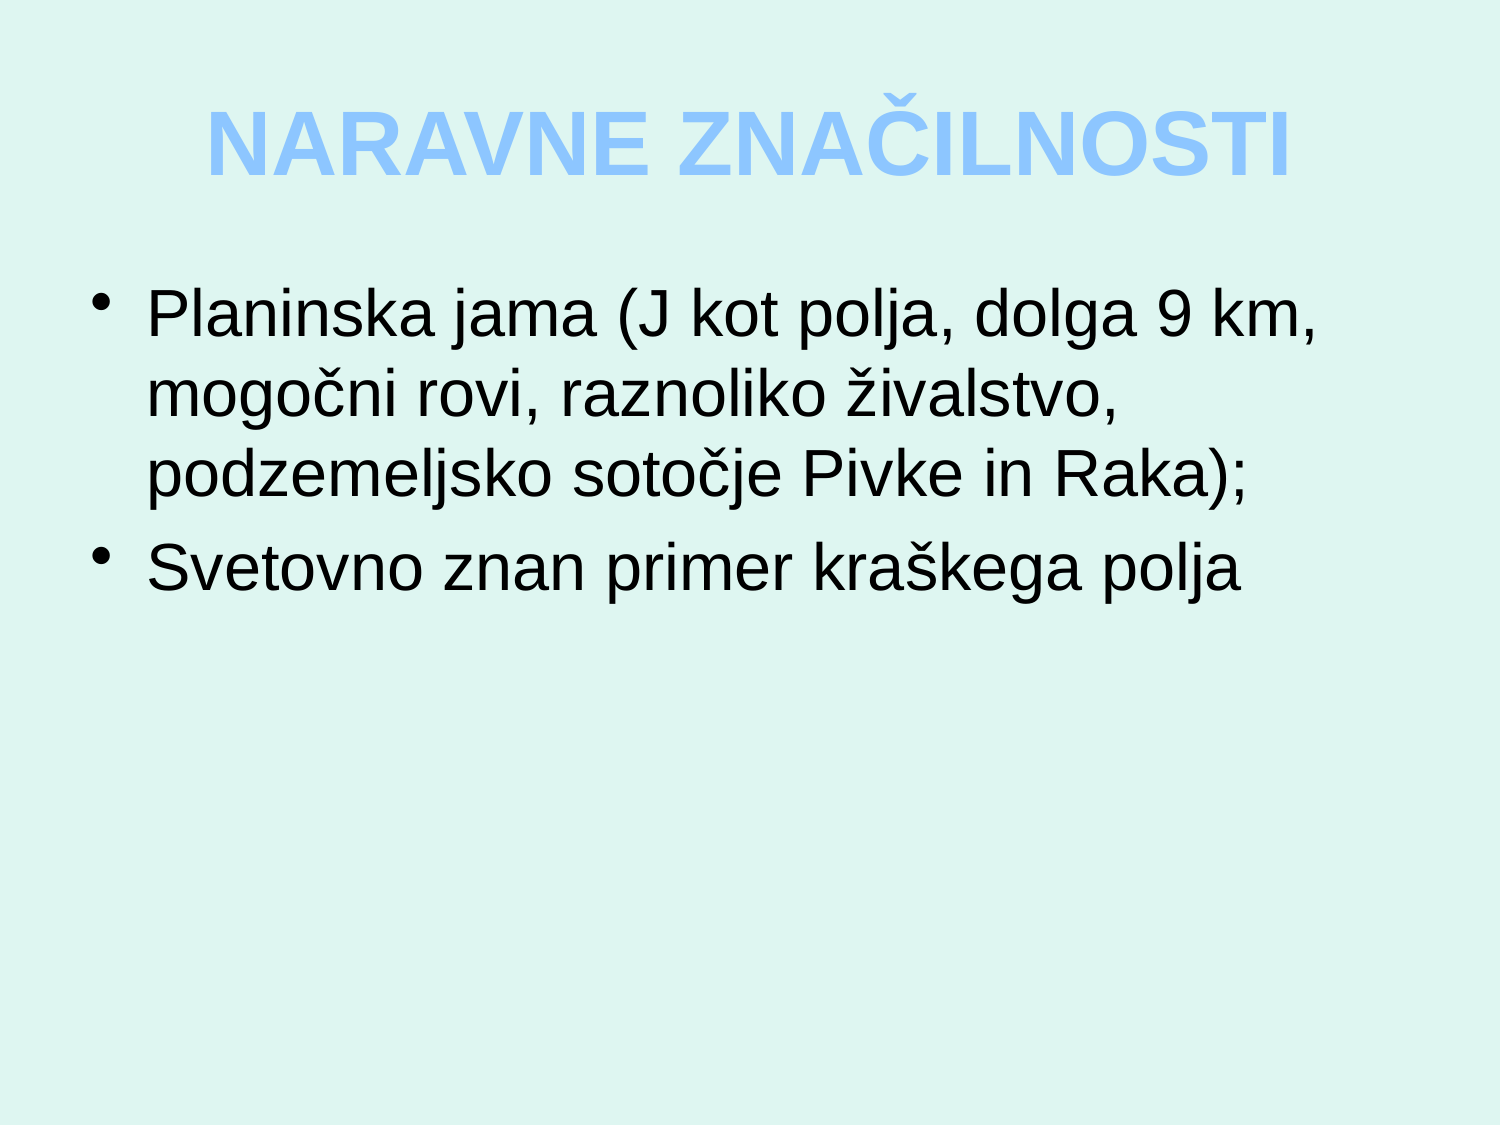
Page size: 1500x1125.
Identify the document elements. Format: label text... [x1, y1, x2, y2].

title NARAVNE ZNAČILNOSTI [75, 45, 1425, 233]
list Planinska jama (J kot polja, dolga 9 km, mogočni rovi, raznoliko živalstvo, podzemeljsko sotočje Pivke in Raka); Svetovno znan primer kraškega polja [75, 262, 1425, 1005]
